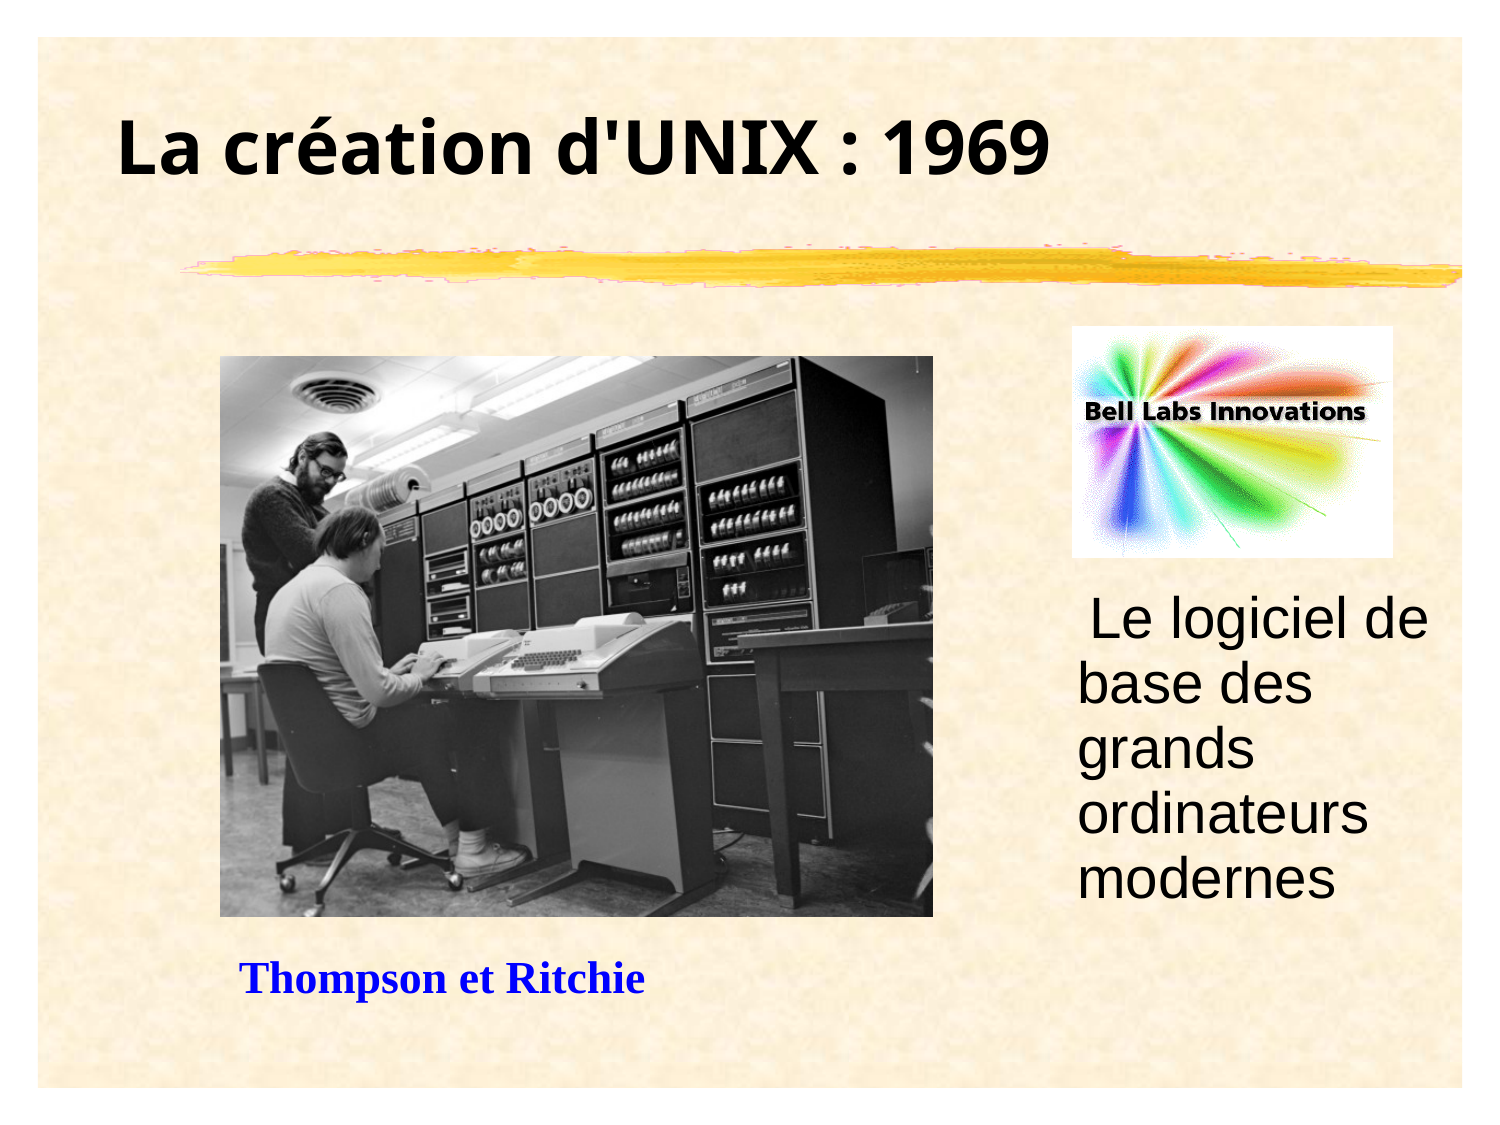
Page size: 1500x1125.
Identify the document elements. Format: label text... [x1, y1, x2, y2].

title La création d'UNIX : 1969 [101, 31, 1312, 260]
picture [37, 37, 1463, 1088]
text_box Le logiciel de base des grands ordinateurs modernes [1062, 578, 1453, 957]
text_box Thompson et Ritchie [226, 952, 760, 1013]
